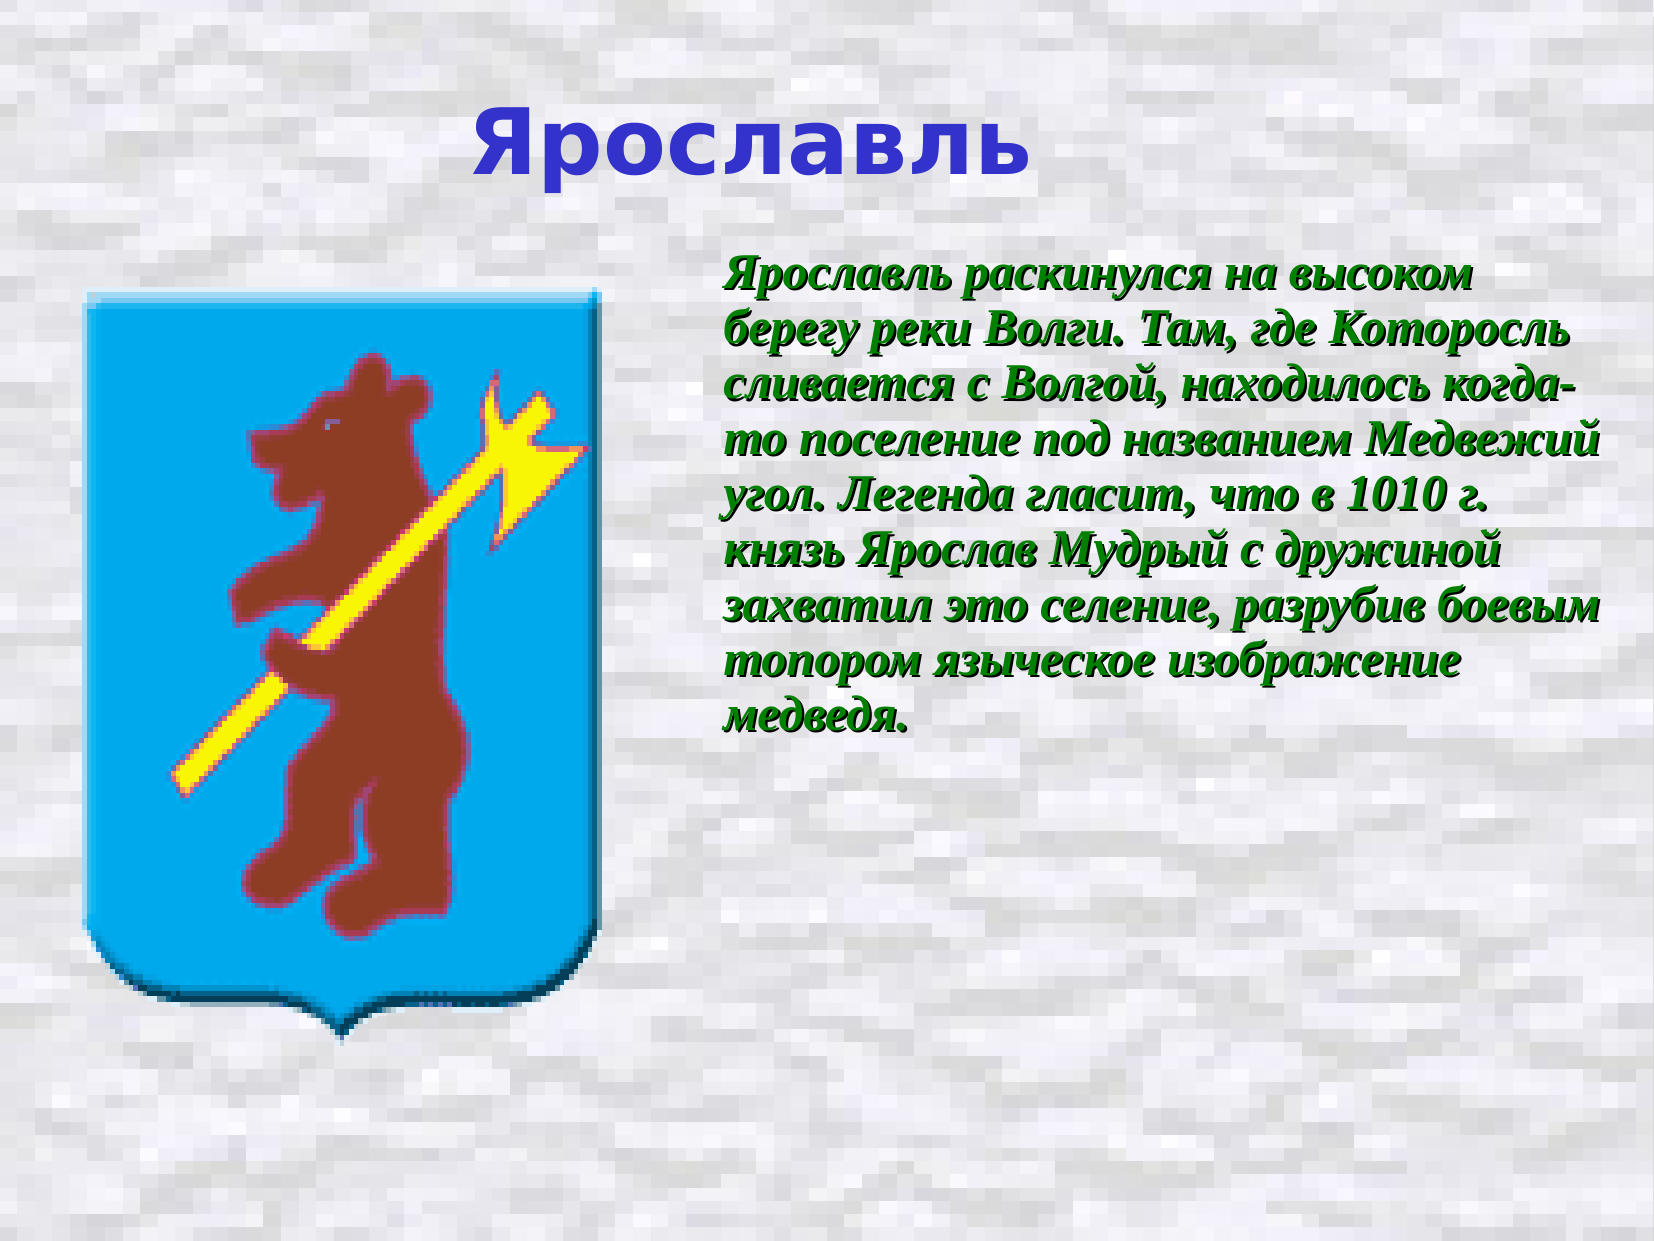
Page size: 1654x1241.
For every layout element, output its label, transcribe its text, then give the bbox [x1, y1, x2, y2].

text_box Ярославль раскинулся на высоком берегу реки Волги. Там, где Которосль сливается с Волгой, находилось когда-то поселение под названием Медвежий угол. Легенда гласит, что в 1010 г. князь Ярослав Мудрый с дружиной захватил это селение, разрубив боевым топором языческое изображение медведя. [708, 236, 1625, 836]
title Ярославль [112, 48, 1388, 237]
picture [0, 0, 1654, 1241]
